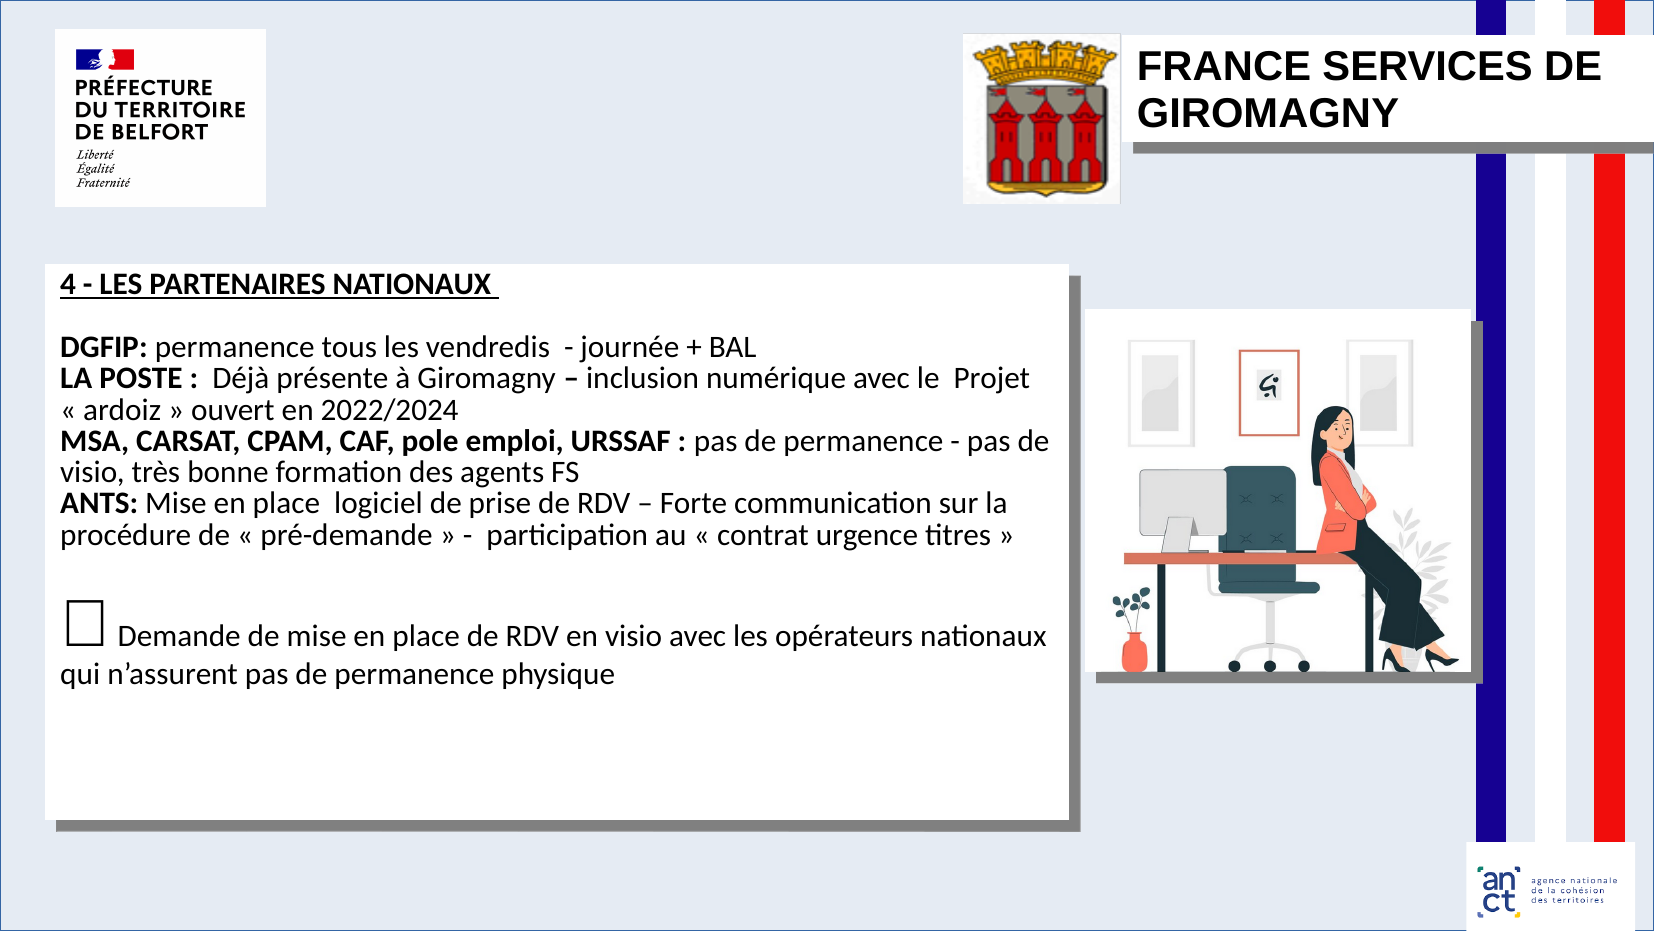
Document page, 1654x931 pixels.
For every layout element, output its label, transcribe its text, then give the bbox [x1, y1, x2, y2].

text_box 4 - LES PARTENAIRES NATIONAUX DGFIP: permanence tous les vendredis - journée + BAL LA POSTE : Déjà présente à Giromagny – inclusion numérique avec le Projet « ardoiz » ouvert en 2022/2024 MSA, CARSAT, CPAM, CAF, pole emploi, URSSAF : pas de permanence - pas de visio, très bonne formation des agents FS ANTS: Mise en place logiciel de prise de RDV – Forte communication sur la procédure de « pré-demande » - participation au « contrat urgence titres »  Demande de mise en place de RDV en visio avec les opérateurs nationaux qui n’assurent pas de permanence physique [45, 264, 1069, 820]
text_box FRANCE SERVICES DE GIROMAGNY [1123, 35, 1654, 142]
picture [963, 32, 1123, 204]
text_box [0, 0, 1654, 931]
picture [1466, 842, 1636, 931]
picture [1085, 309, 1471, 672]
picture [55, 29, 266, 207]
